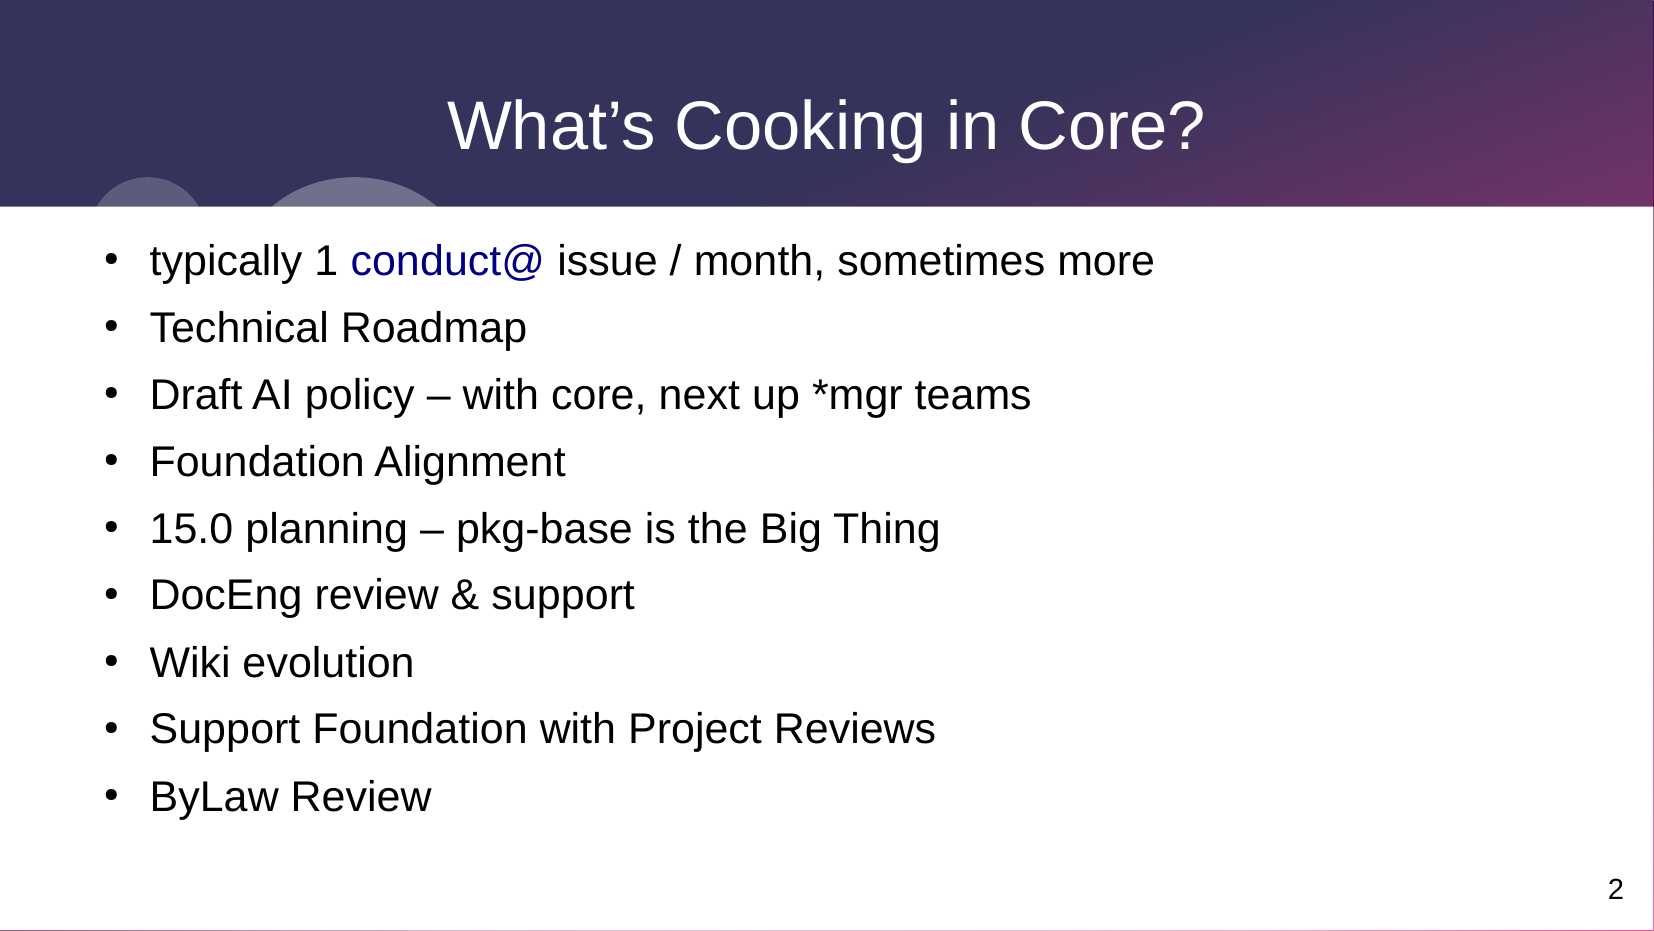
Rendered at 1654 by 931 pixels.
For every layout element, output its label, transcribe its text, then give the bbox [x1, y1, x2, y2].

title What’s Cooking in Core? [88, 44, 1565, 207]
list typically 1 conduct@ issue / month, sometimes more Technical Roadmap Draft AI policy – with core, next up *mgr teams Foundation Alignment 15.0 planning – pkg-base is the Big Thing DocEng review & support Wiki evolution Support Foundation with Project Reviews ByLaw Review [88, 236, 1565, 827]
